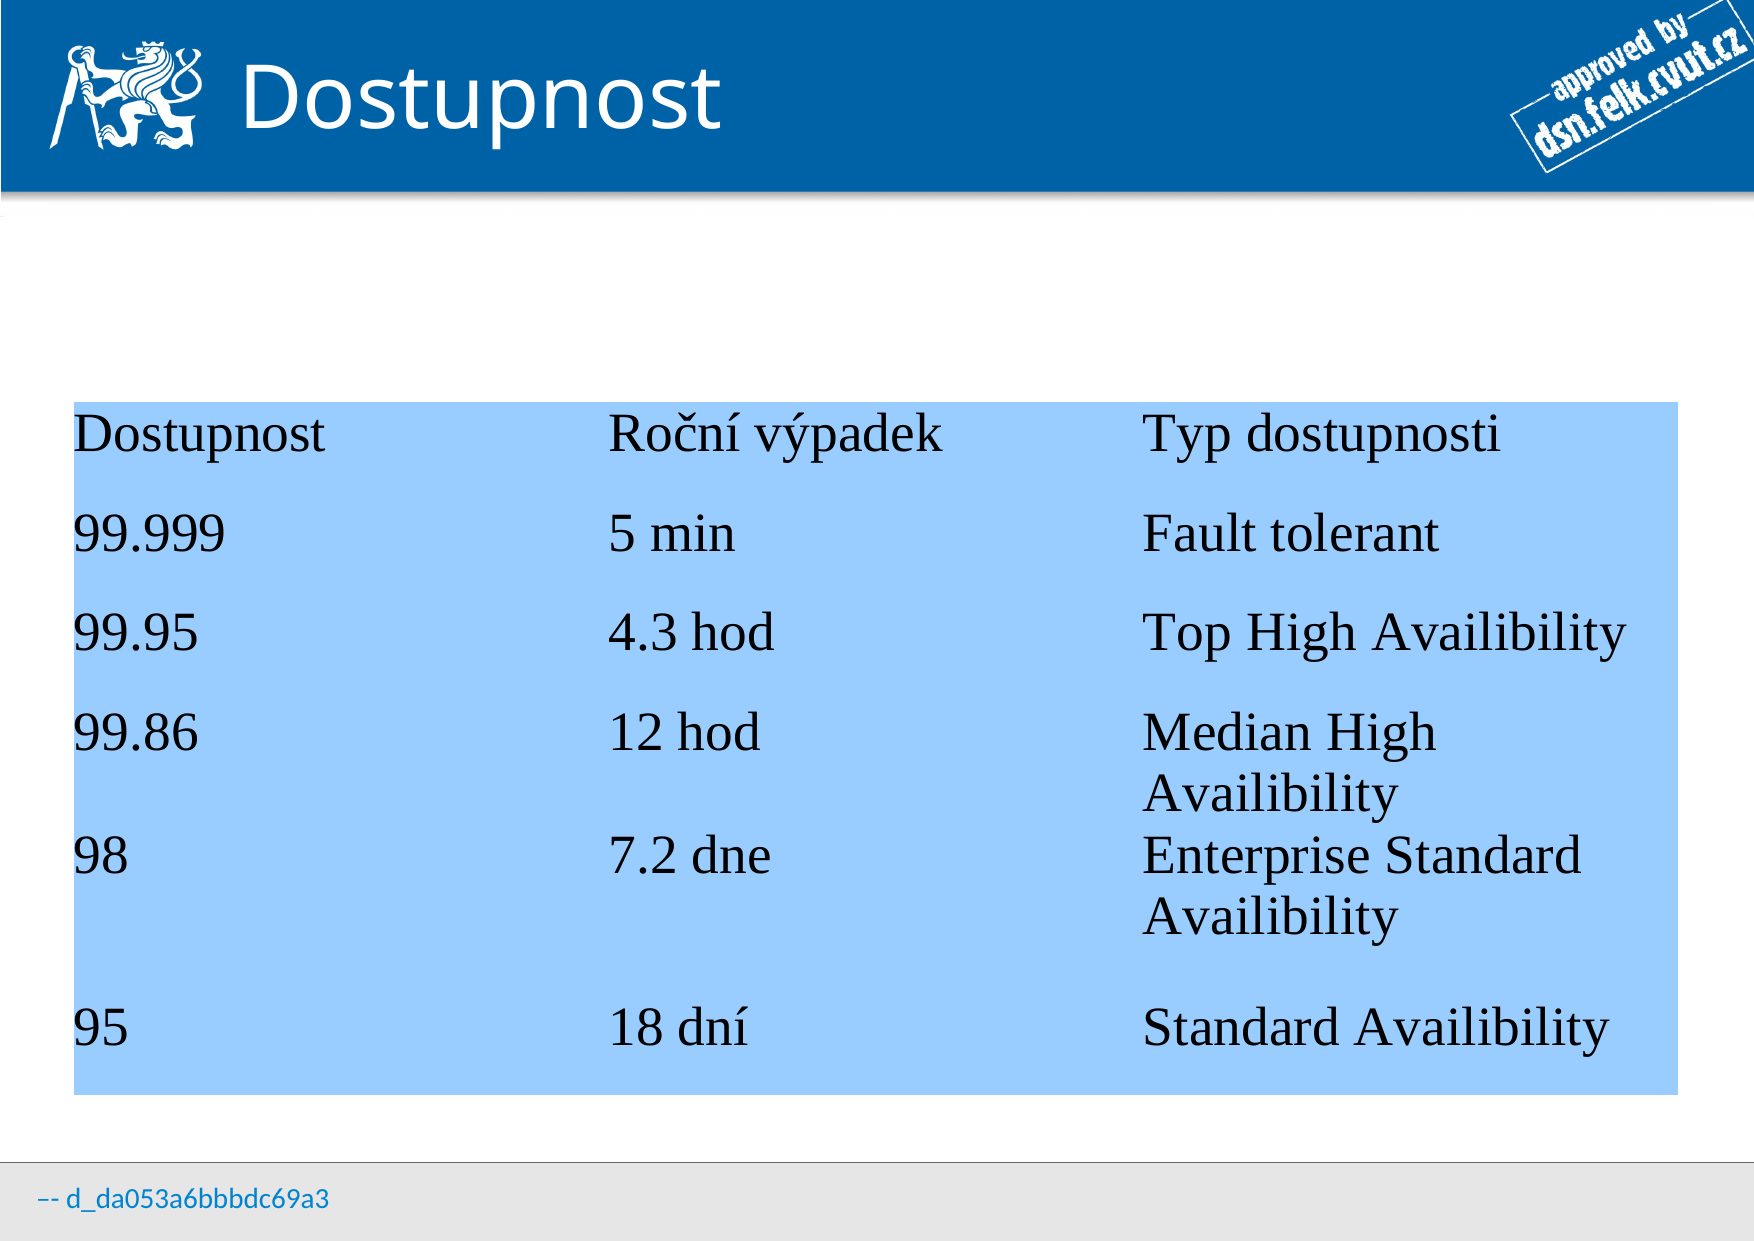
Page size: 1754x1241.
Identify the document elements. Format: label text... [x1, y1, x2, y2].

table_cell 99.999 [74, 502, 608, 601]
table_cell 99.95 [74, 601, 608, 701]
picture [1, 0, 1754, 217]
table_header Dostupnost [74, 402, 608, 502]
table_cell 12 hod [608, 701, 1143, 824]
table_cell 18 dní [608, 996, 1143, 1095]
table_cell Median High Availibility [1143, 701, 1678, 824]
table_cell 95 [74, 996, 608, 1095]
title Dostupnost [238, 0, 1512, 188]
table_cell 7.2 dne [608, 824, 1143, 996]
table_cell Fault tolerant [1143, 502, 1678, 601]
table_header Typ dostupnosti [1143, 402, 1678, 502]
table_cell 98 [74, 824, 608, 996]
table_cell Top High Availibility [1143, 601, 1678, 701]
table_cell 5 min [608, 502, 1143, 601]
table_cell 99.86 [74, 701, 608, 824]
table_cell 4.3 hod [608, 601, 1143, 701]
table_cell Standard Availibility [1143, 996, 1678, 1095]
table_header Roční výpadek [608, 402, 1143, 502]
table_cell Enterprise Standard Availibility [1143, 824, 1678, 996]
